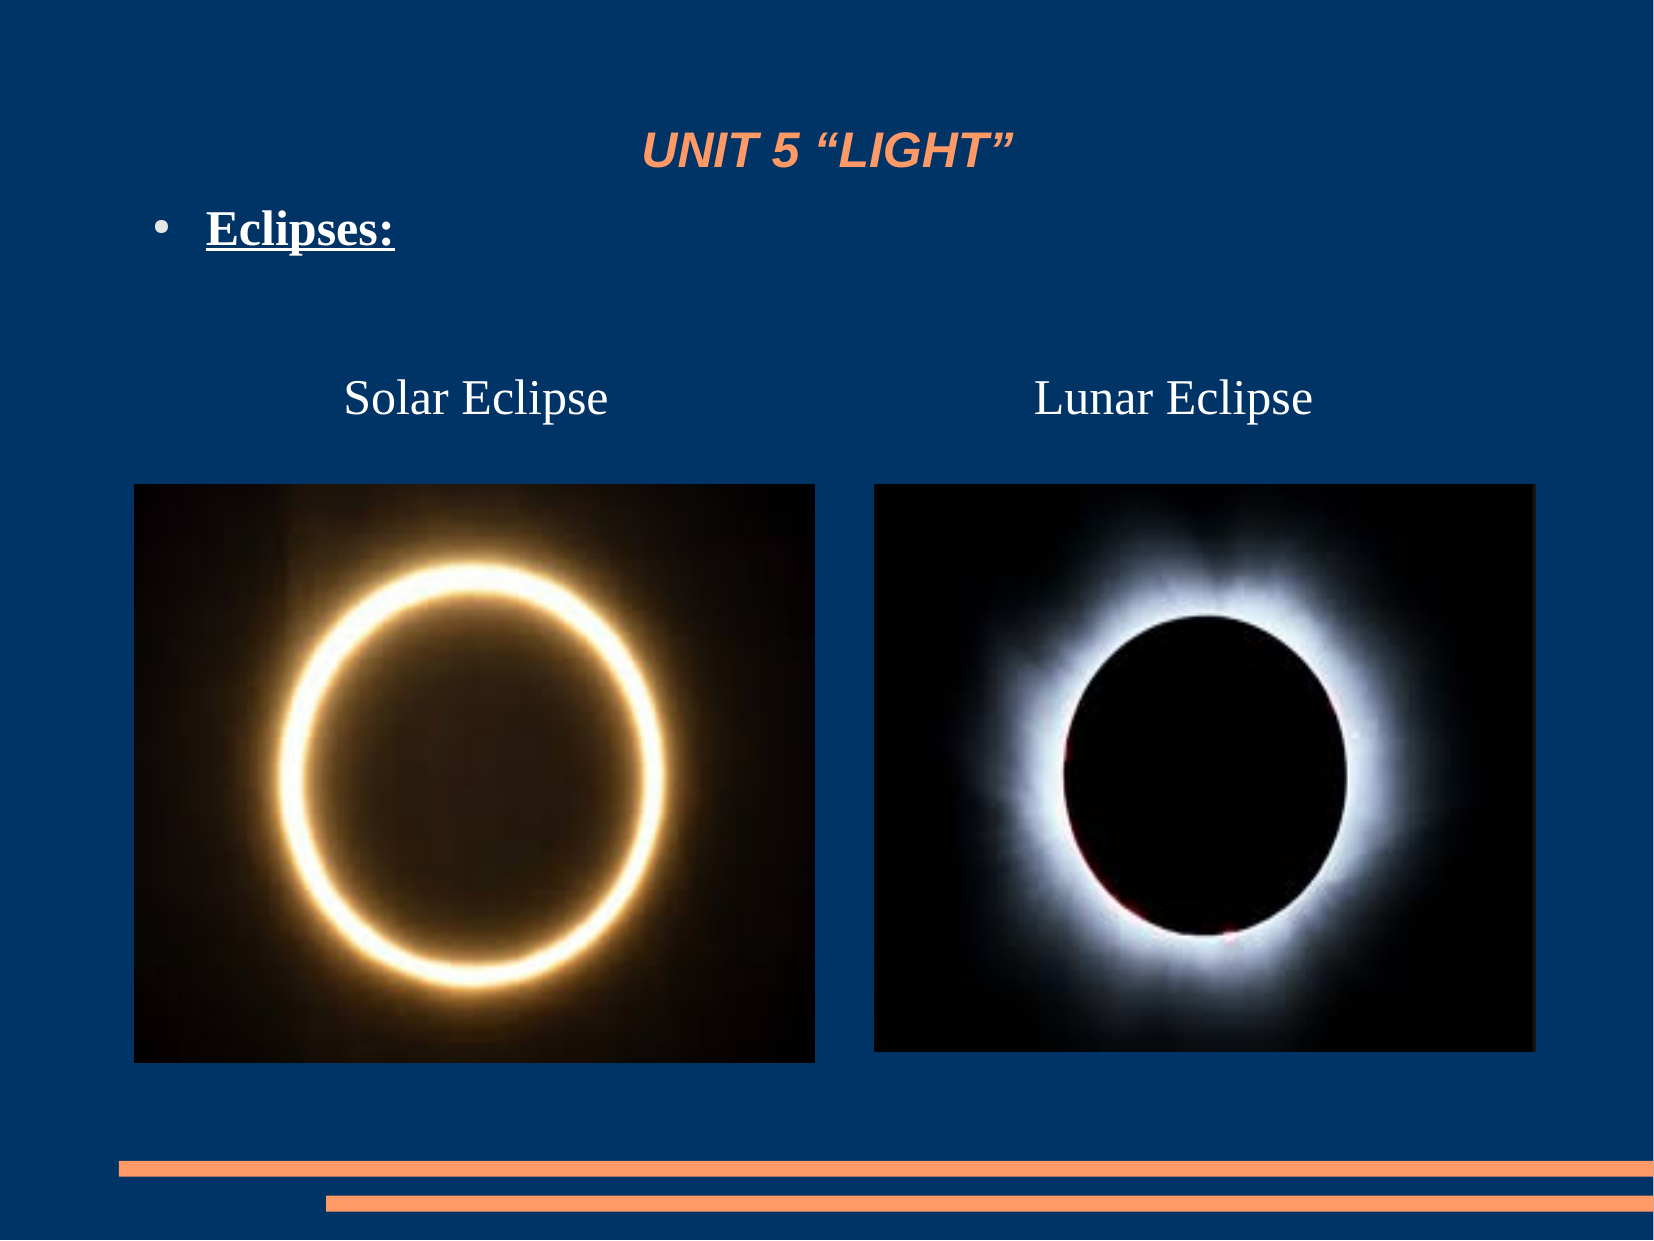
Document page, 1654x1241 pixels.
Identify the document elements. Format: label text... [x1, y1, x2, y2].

picture [134, 484, 815, 1063]
list Eclipses: Solar Eclipse Lunar Eclipse [134, 200, 1516, 556]
picture [874, 484, 1536, 1052]
title UNIT 5 “LIGHT” [121, 46, 1534, 254]
